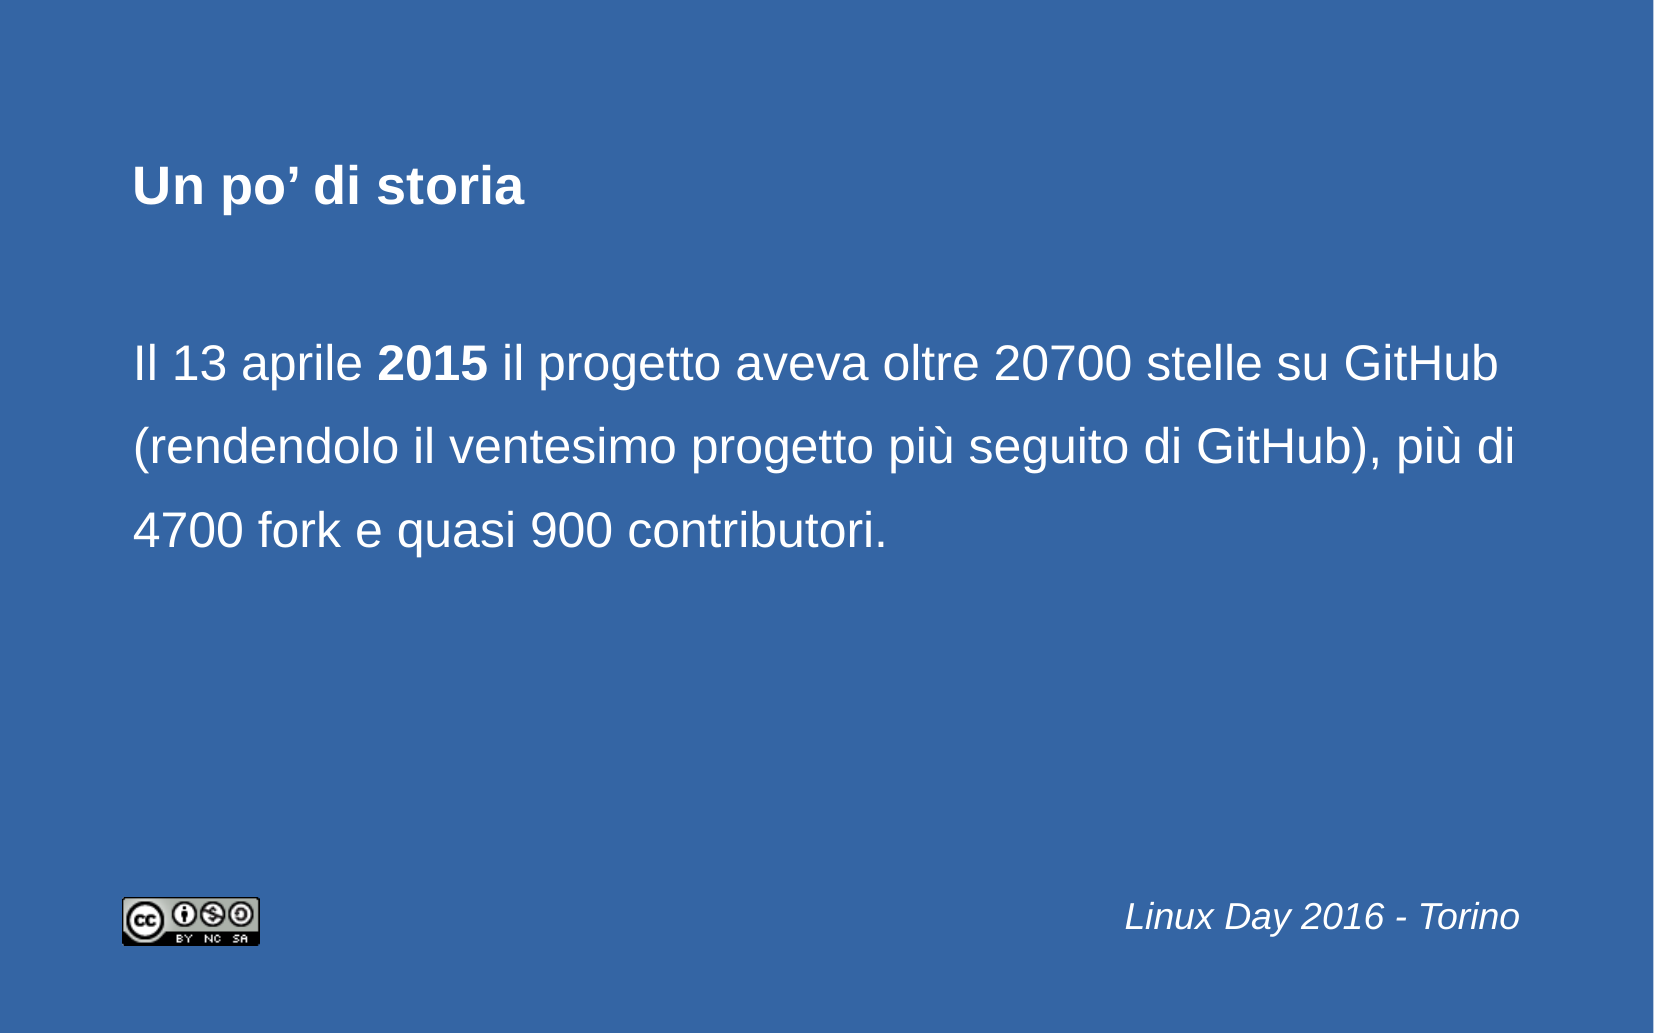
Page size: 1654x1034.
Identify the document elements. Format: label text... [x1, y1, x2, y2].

text_box Linux Day 2016 - Torino [1109, 887, 1536, 1034]
text_box Un po’ di storia Il 13 aprile 2015 il progetto aveva oltre 20700 stelle su GitHub (rendendolo il ventesimo progetto più seguito di GitHub), più di 4700 fork e quasi 900 contributori. [118, 118, 1536, 815]
picture [122, 897, 260, 946]
